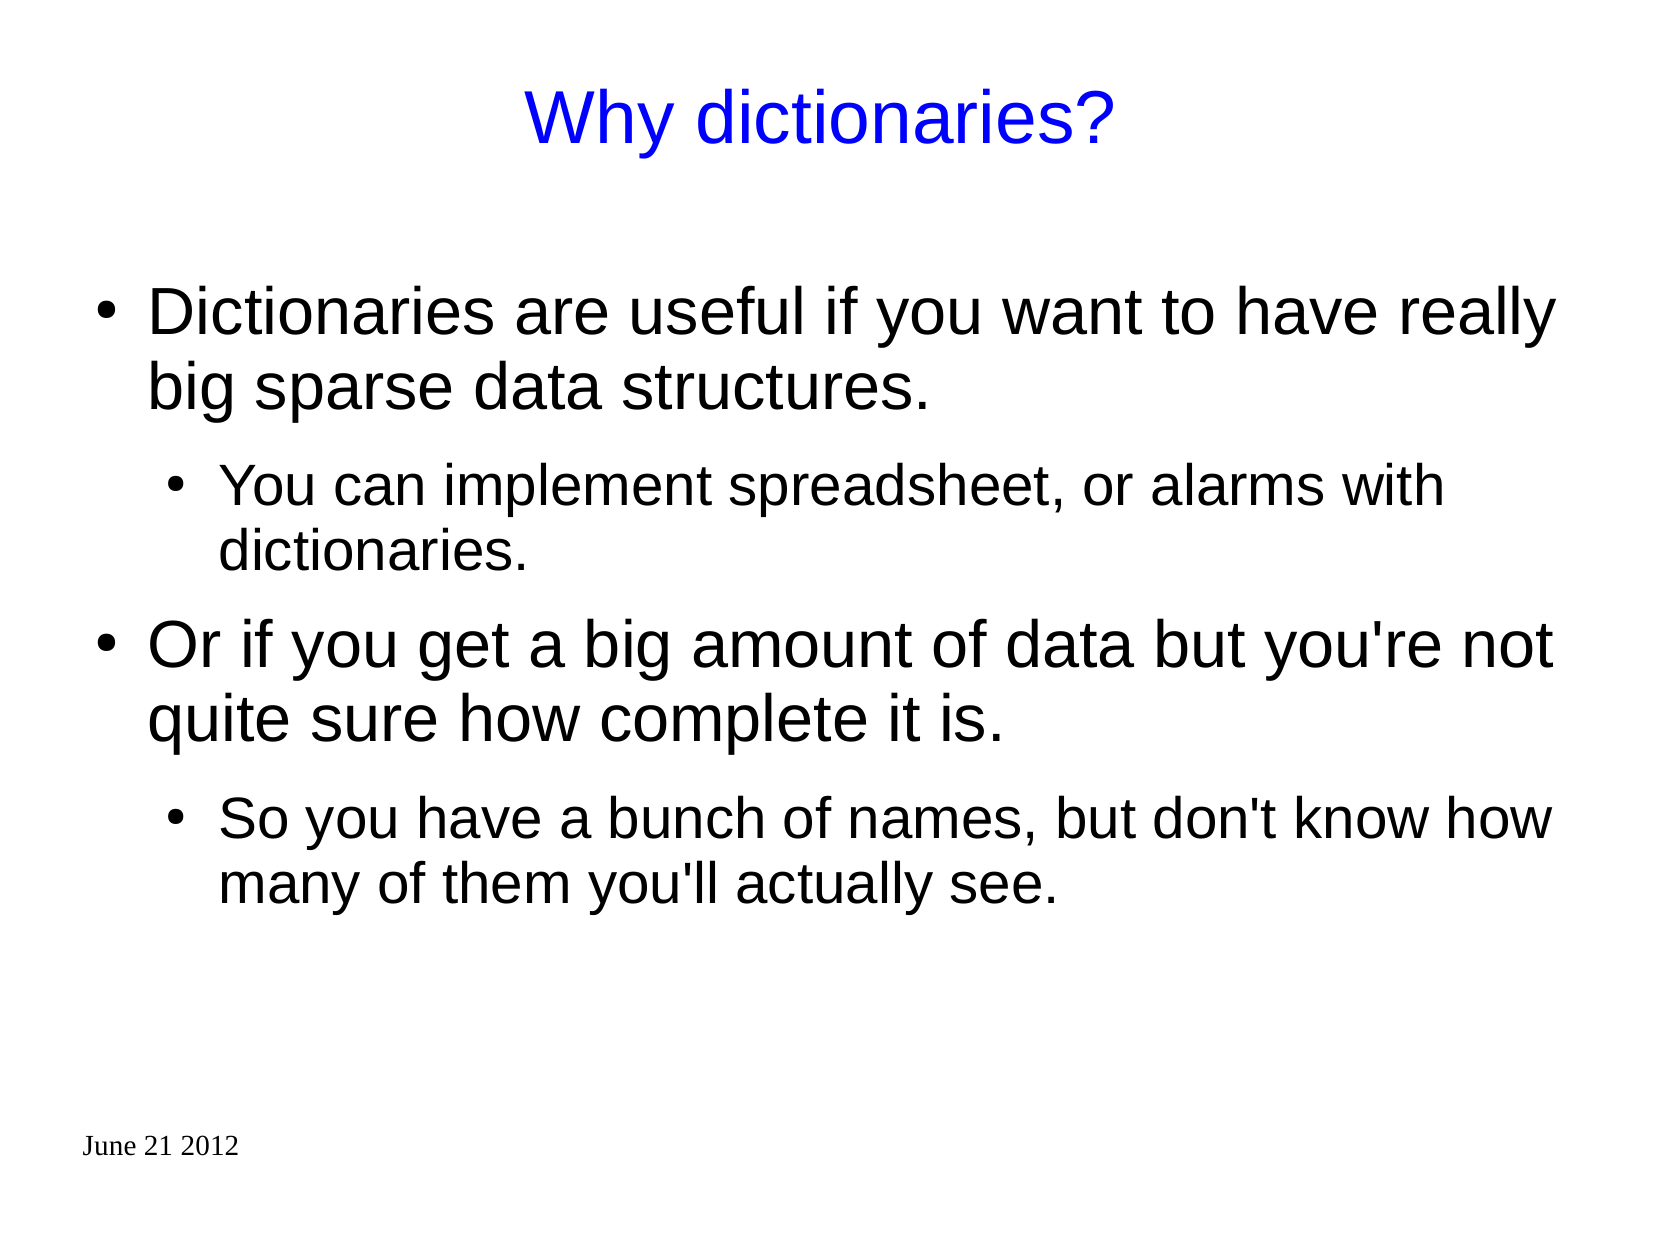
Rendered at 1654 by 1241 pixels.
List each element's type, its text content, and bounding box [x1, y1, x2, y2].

list Dictionaries are useful if you want to have really big sparse data structures. You can implement spreadsheet, or alarms with dictionaries. Or if you get a big amount of data but you're not quite sure how complete it is. So you have a bunch of names, but don't know how many of them you'll actually see. [76, 274, 1565, 1093]
title Why dictionaries? [76, 58, 1565, 178]
